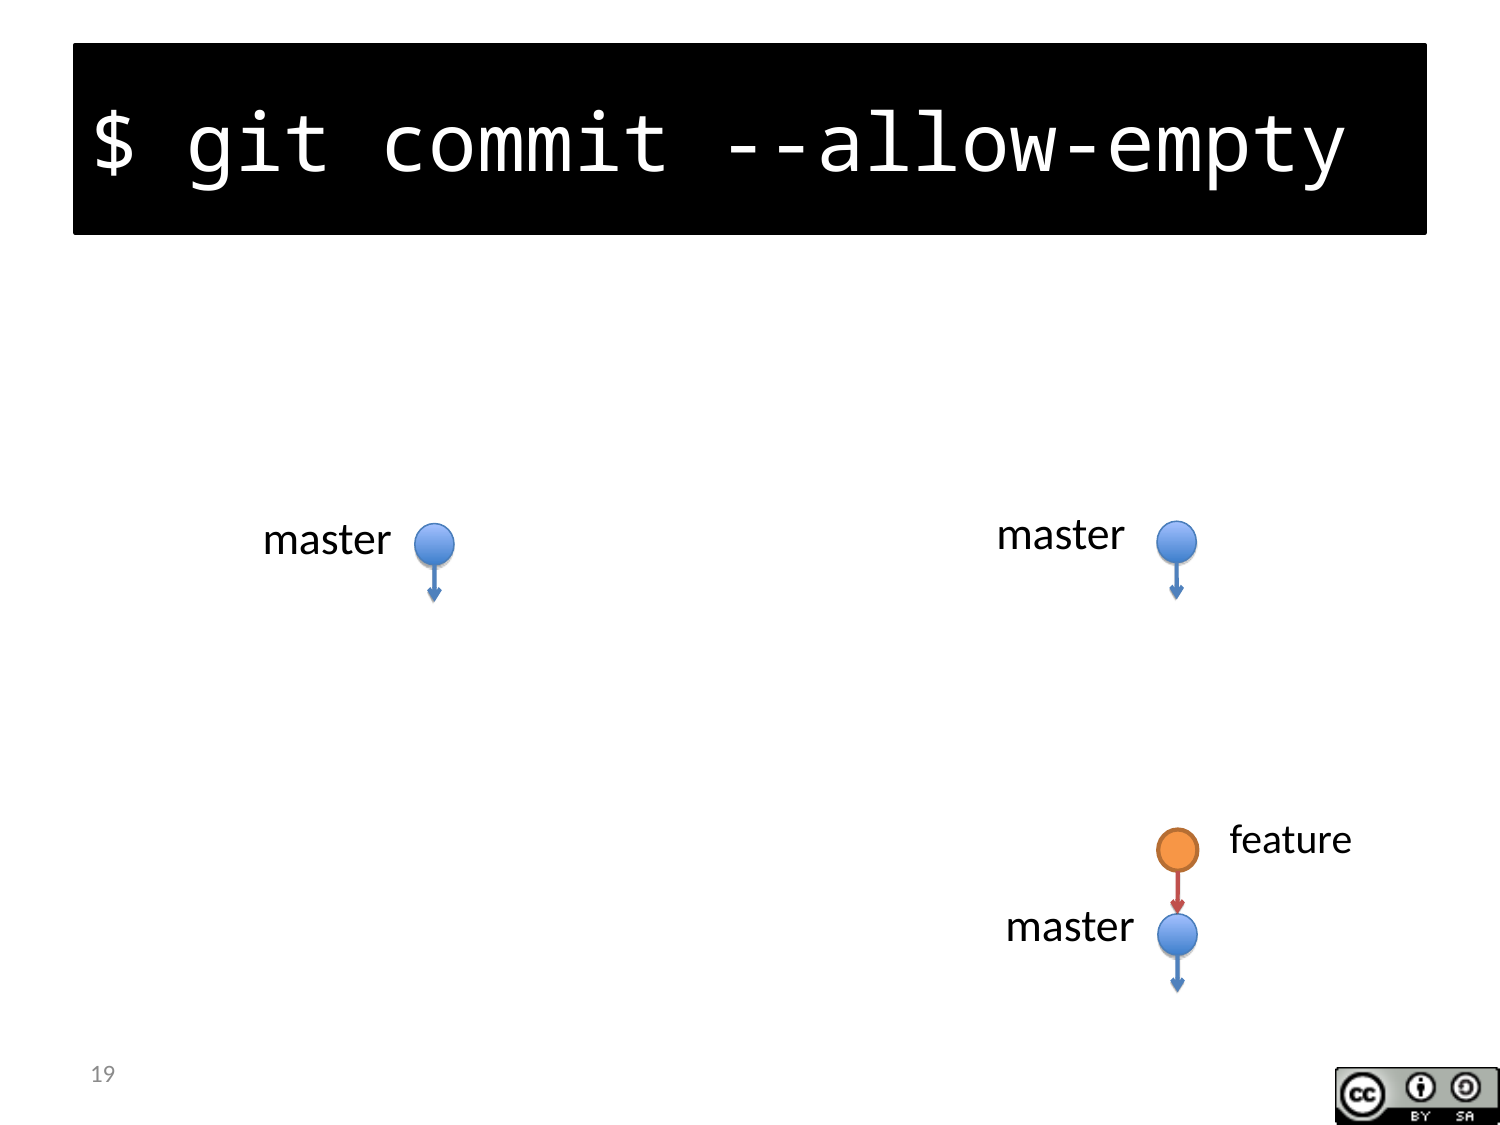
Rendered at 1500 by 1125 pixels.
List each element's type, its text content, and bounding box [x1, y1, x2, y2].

text_box master [231, 501, 424, 572]
slide_number <number> [75, 1042, 425, 1103]
text_box [1158, 829, 1194, 871]
picture [1335, 1067, 1500, 1125]
text_box feature [1194, 804, 1387, 870]
text_box master [965, 496, 1158, 566]
text_box [414, 523, 455, 565]
title $ git commit --allow-empty [75, 45, 1425, 233]
text_box [1167, 914, 1198, 955]
text_box master [974, 887, 1167, 958]
text_box [1158, 521, 1197, 563]
